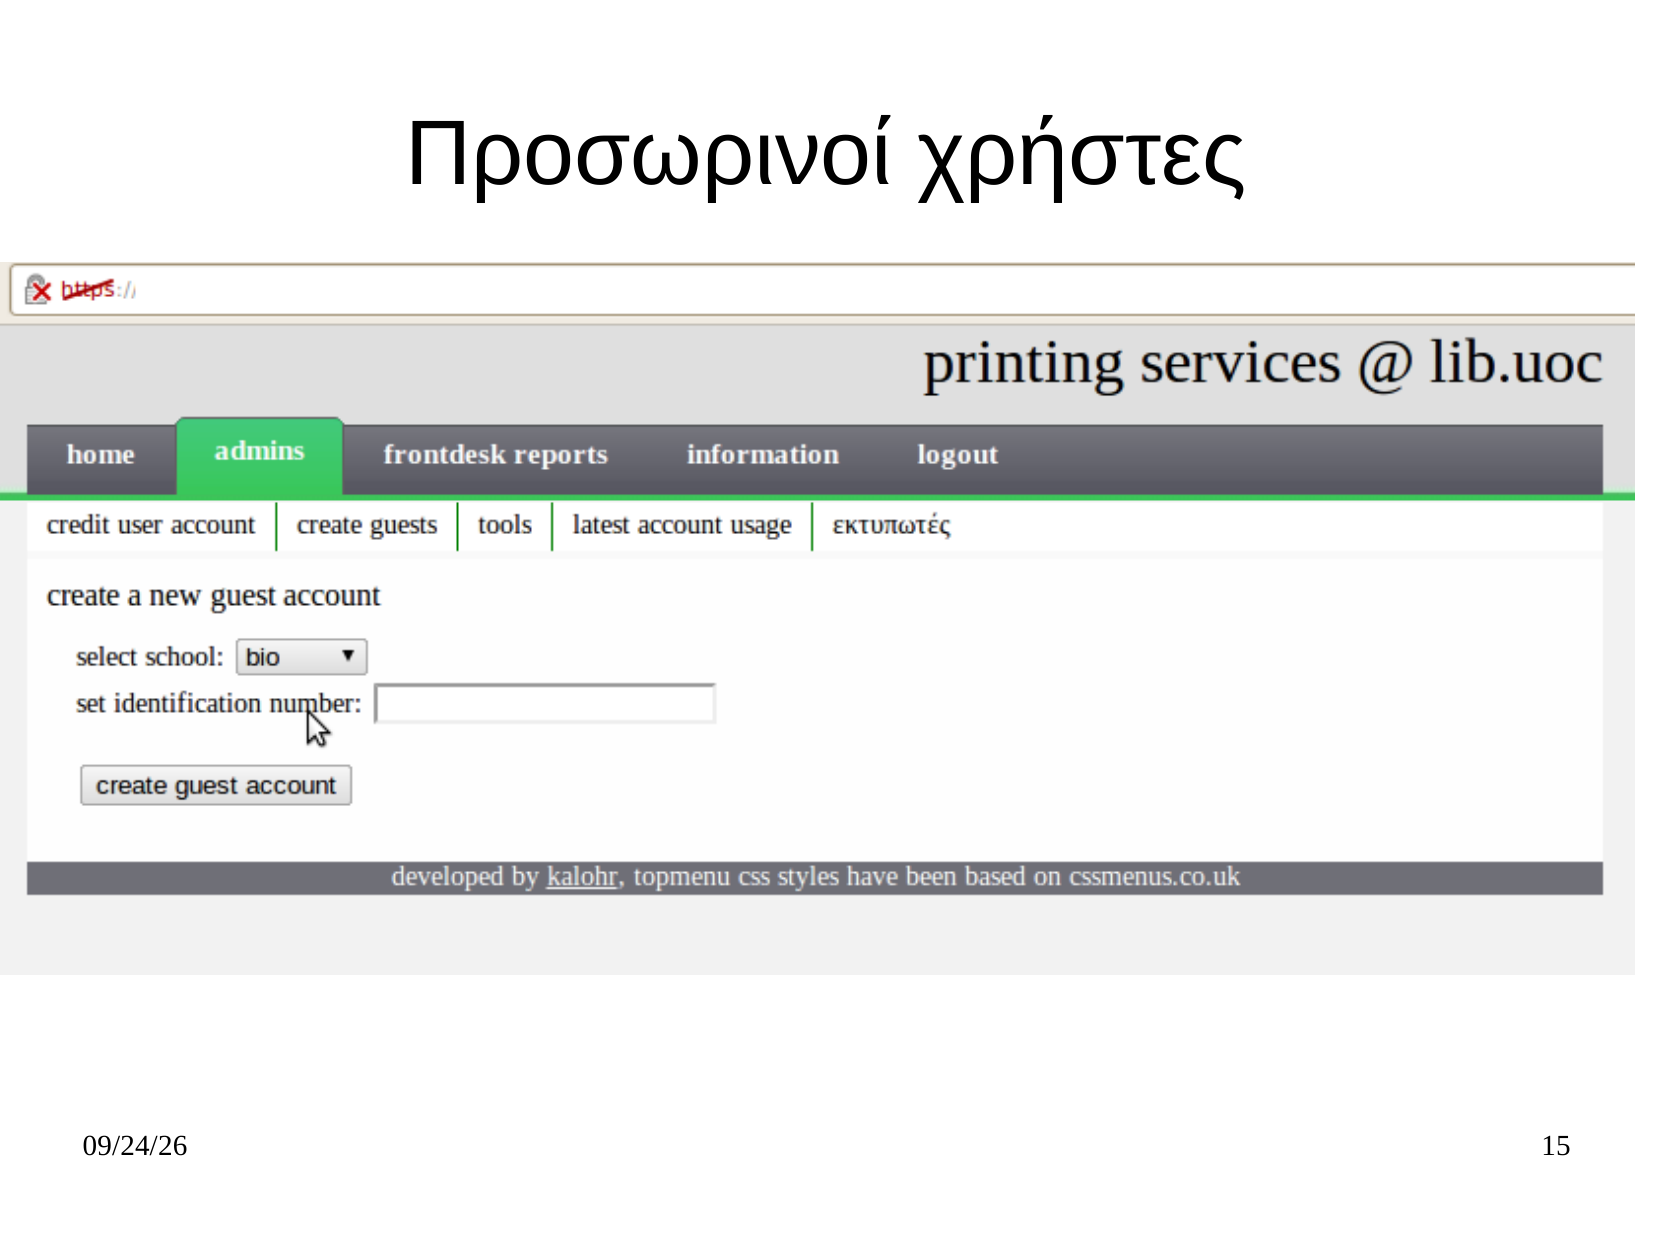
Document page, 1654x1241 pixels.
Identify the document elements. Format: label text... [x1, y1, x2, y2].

picture [0, 262, 1635, 976]
title Προσωρινοί χρήστες [82, 56, 1571, 250]
